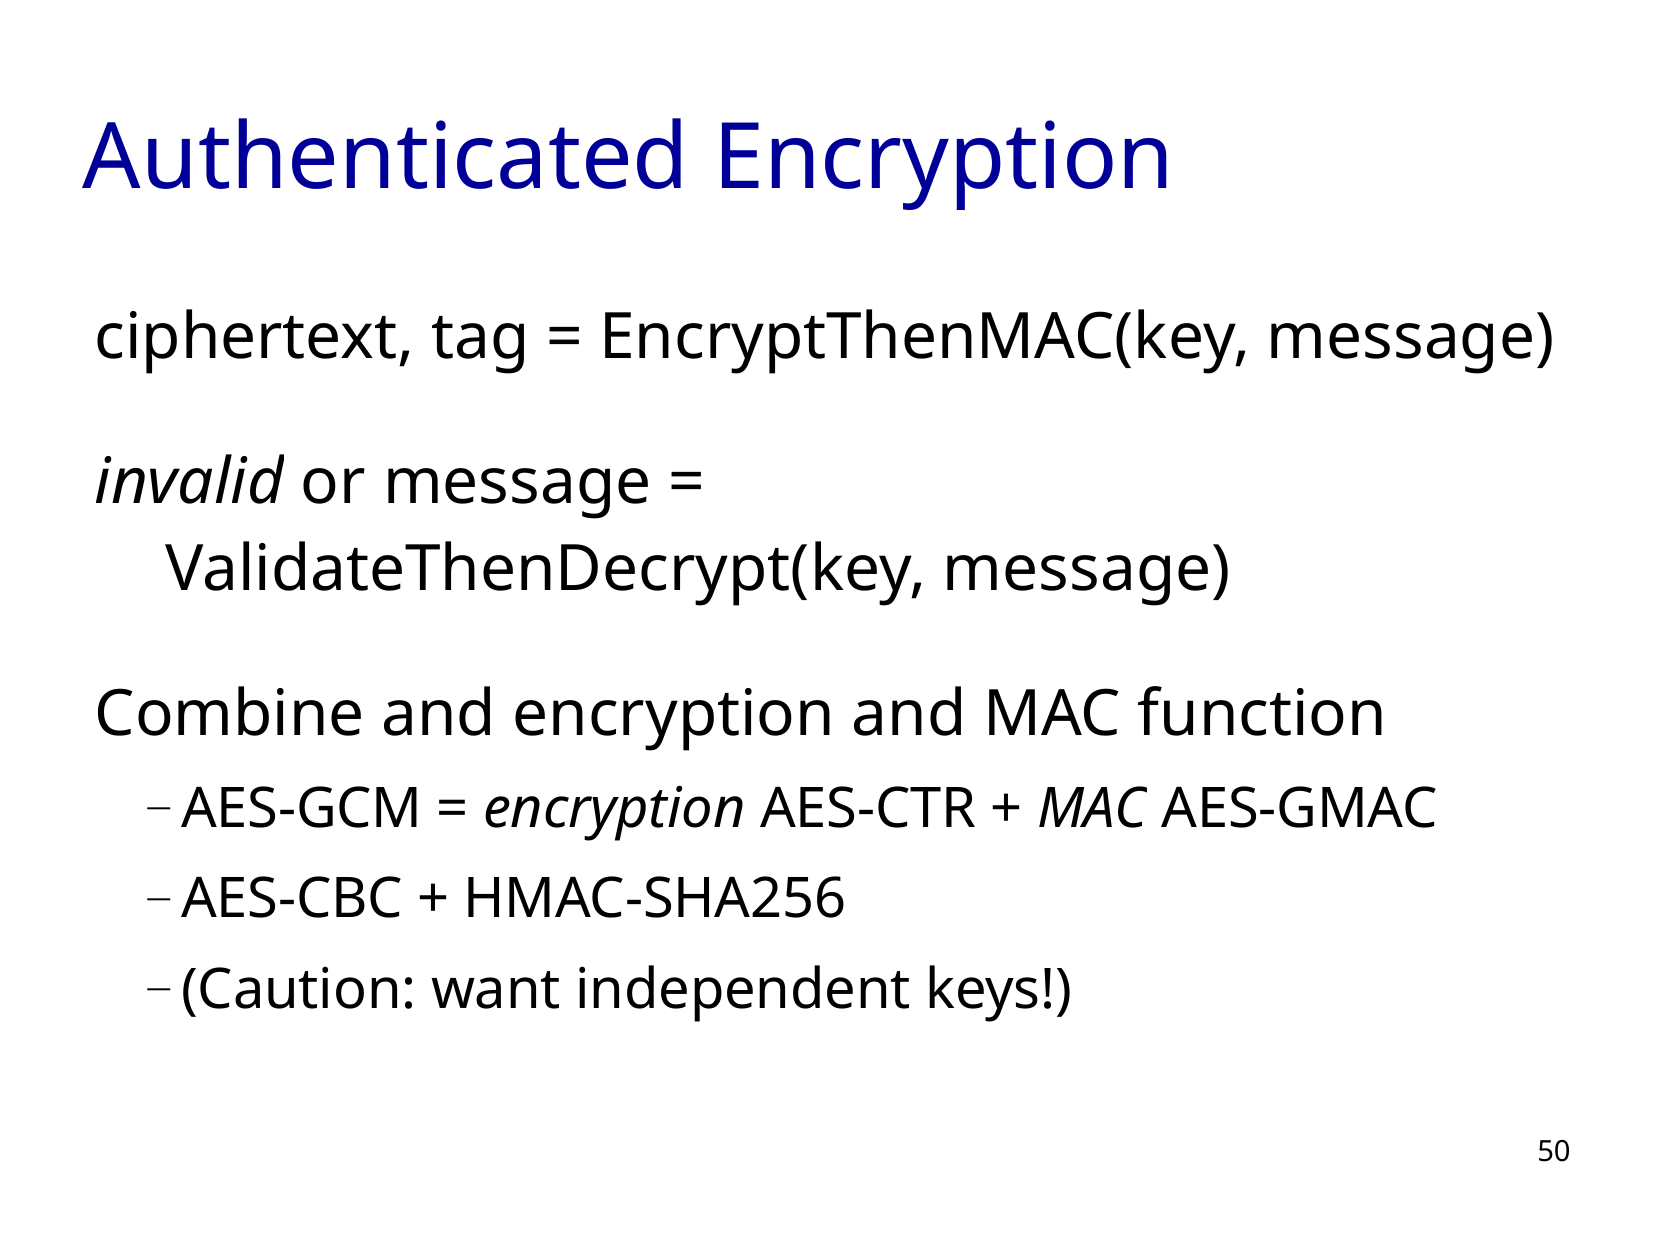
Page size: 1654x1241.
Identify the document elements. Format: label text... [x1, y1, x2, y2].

list ciphertext, tag = EncryptThenMAC(key, message) invalid or message = ValidateThenDecrypt(key, message) Combine and encryption and MAC function AES-GCM = encryption AES-CTR + MAC AES-GMAC AES-CBC + HMAC-SHA256 (Caution: want independent keys!) [60, 290, 1571, 1096]
title Authenticated Encryption [82, 49, 1571, 257]
